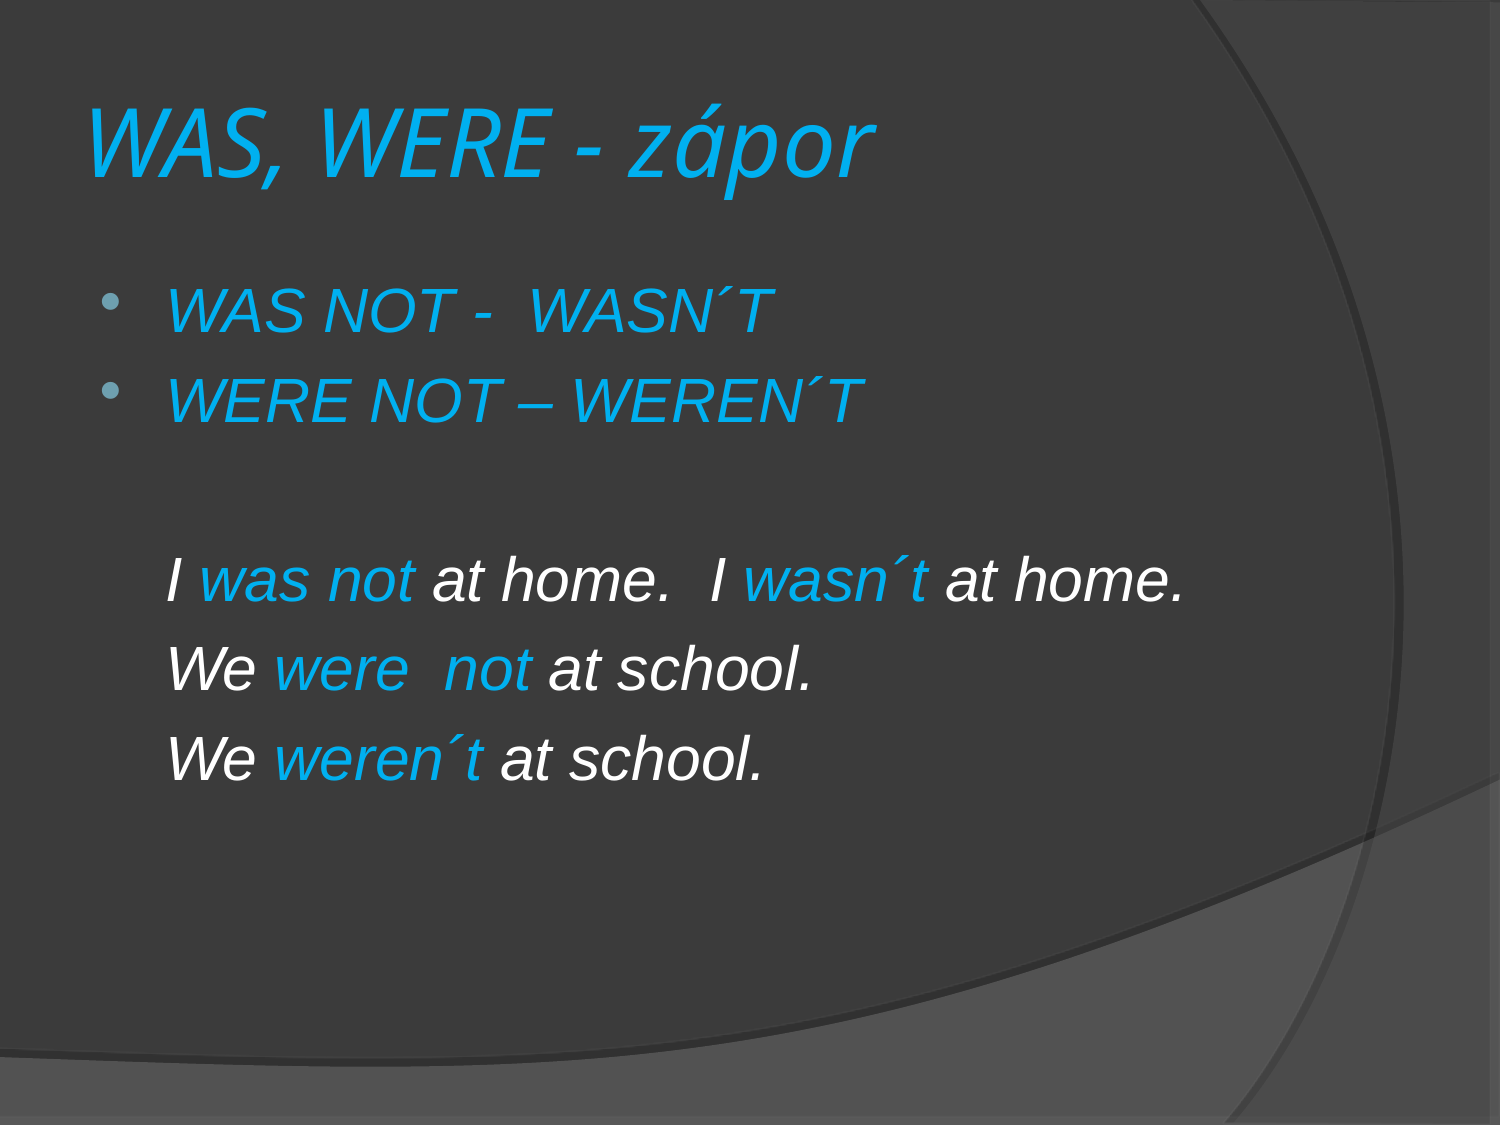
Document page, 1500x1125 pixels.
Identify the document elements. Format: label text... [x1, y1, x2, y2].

list WAS NOT - WASN´T WERE NOT – WEREN´T I was not at home. I wasn´t at home. We were not at school. We weren´t at school. [75, 262, 1300, 1005]
title WAS, WERE - zápor [75, 45, 1300, 233]
